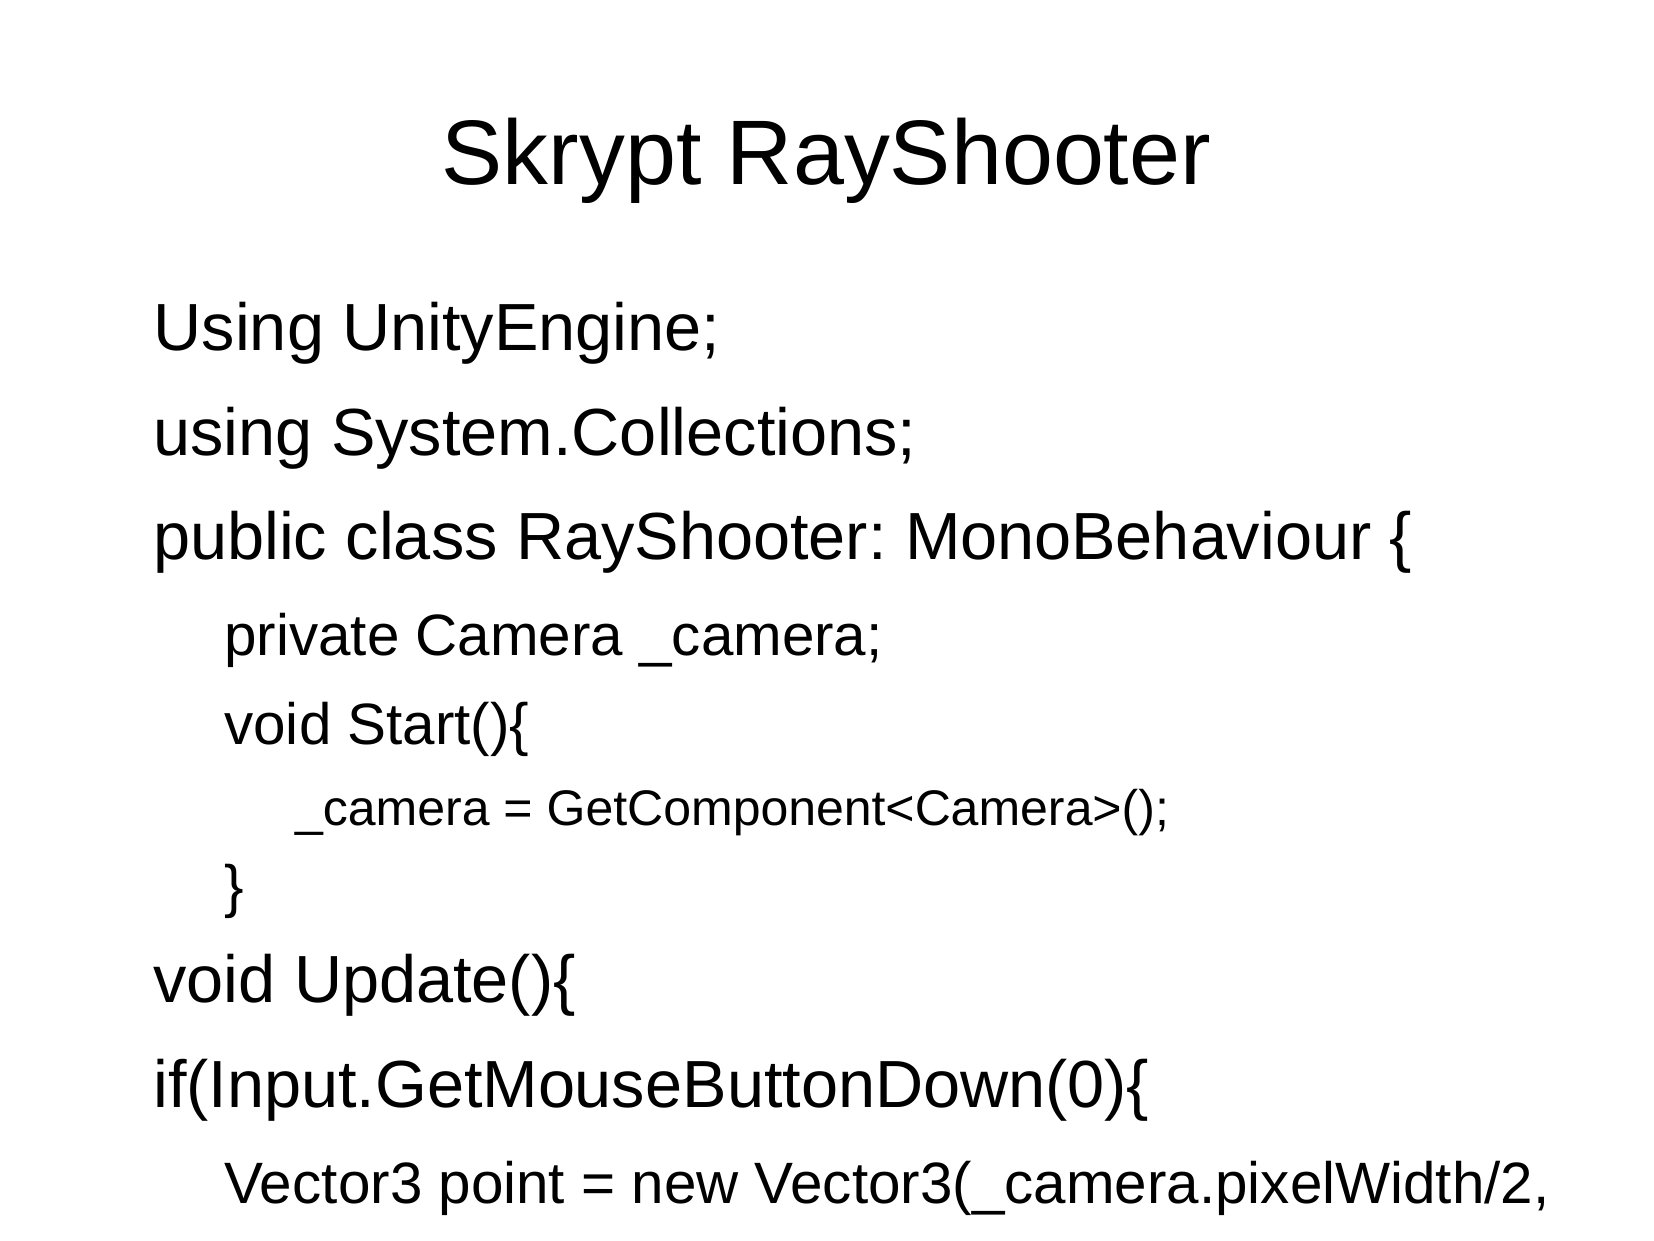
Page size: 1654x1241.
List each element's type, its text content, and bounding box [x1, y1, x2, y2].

list Using UnityEngine; using System.Collections; public class RayShooter: MonoBehaviour { private Camera _camera; void Start(){ _camera = GetComponent<Camera>(); } void Update(){ if(Input.GetMouseButtonDown(0){ Vector3 point = new Vector3(_camera.pixelWidth/2, [82, 290, 1571, 1216]
title Skrypt RayShooter [82, 49, 1571, 257]
